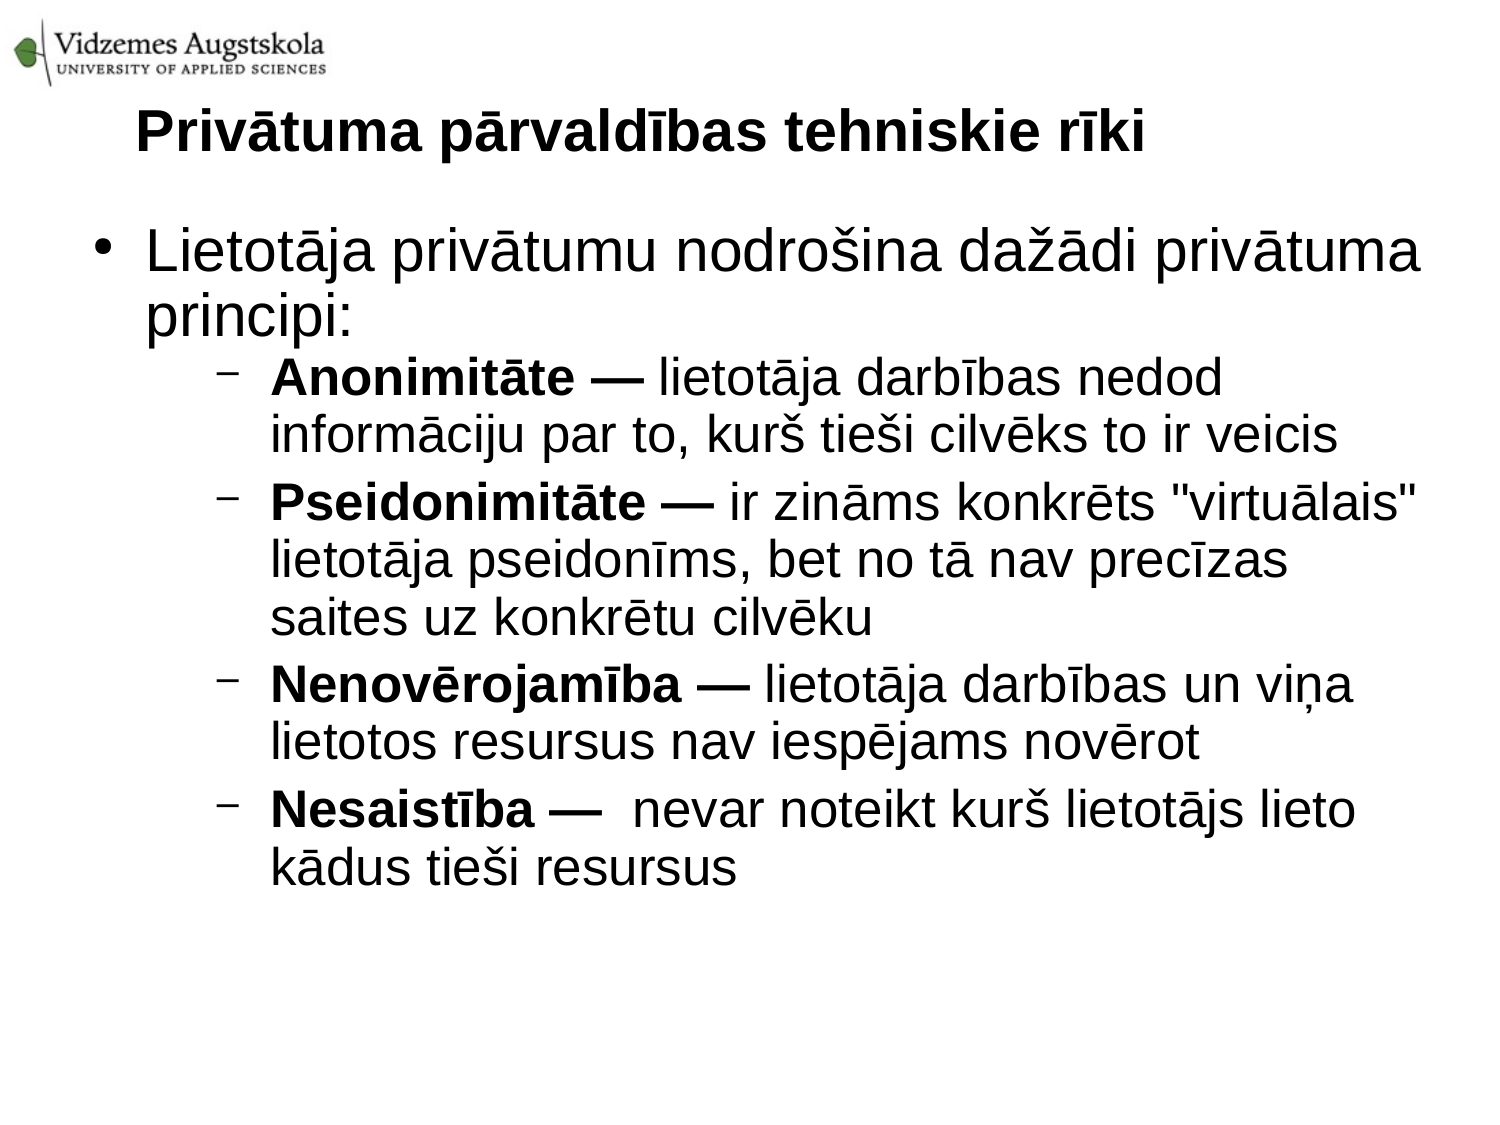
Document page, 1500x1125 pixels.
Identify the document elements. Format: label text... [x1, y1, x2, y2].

picture [5, 2, 334, 102]
title Privātuma pārvaldības tehniskie rīki [85, 87, 1372, 177]
list Lietotāja privātumu nodrošina dažādi privātuma principi: Anonimitāte — lietotāja darbības nedod informāciju par to, kurš tieši cilvēks to ir veicis Pseidonimitāte — ir zināms konkrēts "virtuālais" lietotāja pseidonīms, bet no tā nav precīzas saites uz konkrētu cilvēku Nenovērojamība — lietotāja darbības un viņa lietotos resursus nav iespējams novērot Nesaistība — nevar noteikt kurš lietotājs lieto kādus tieši resursus [74, 214, 1424, 1004]
